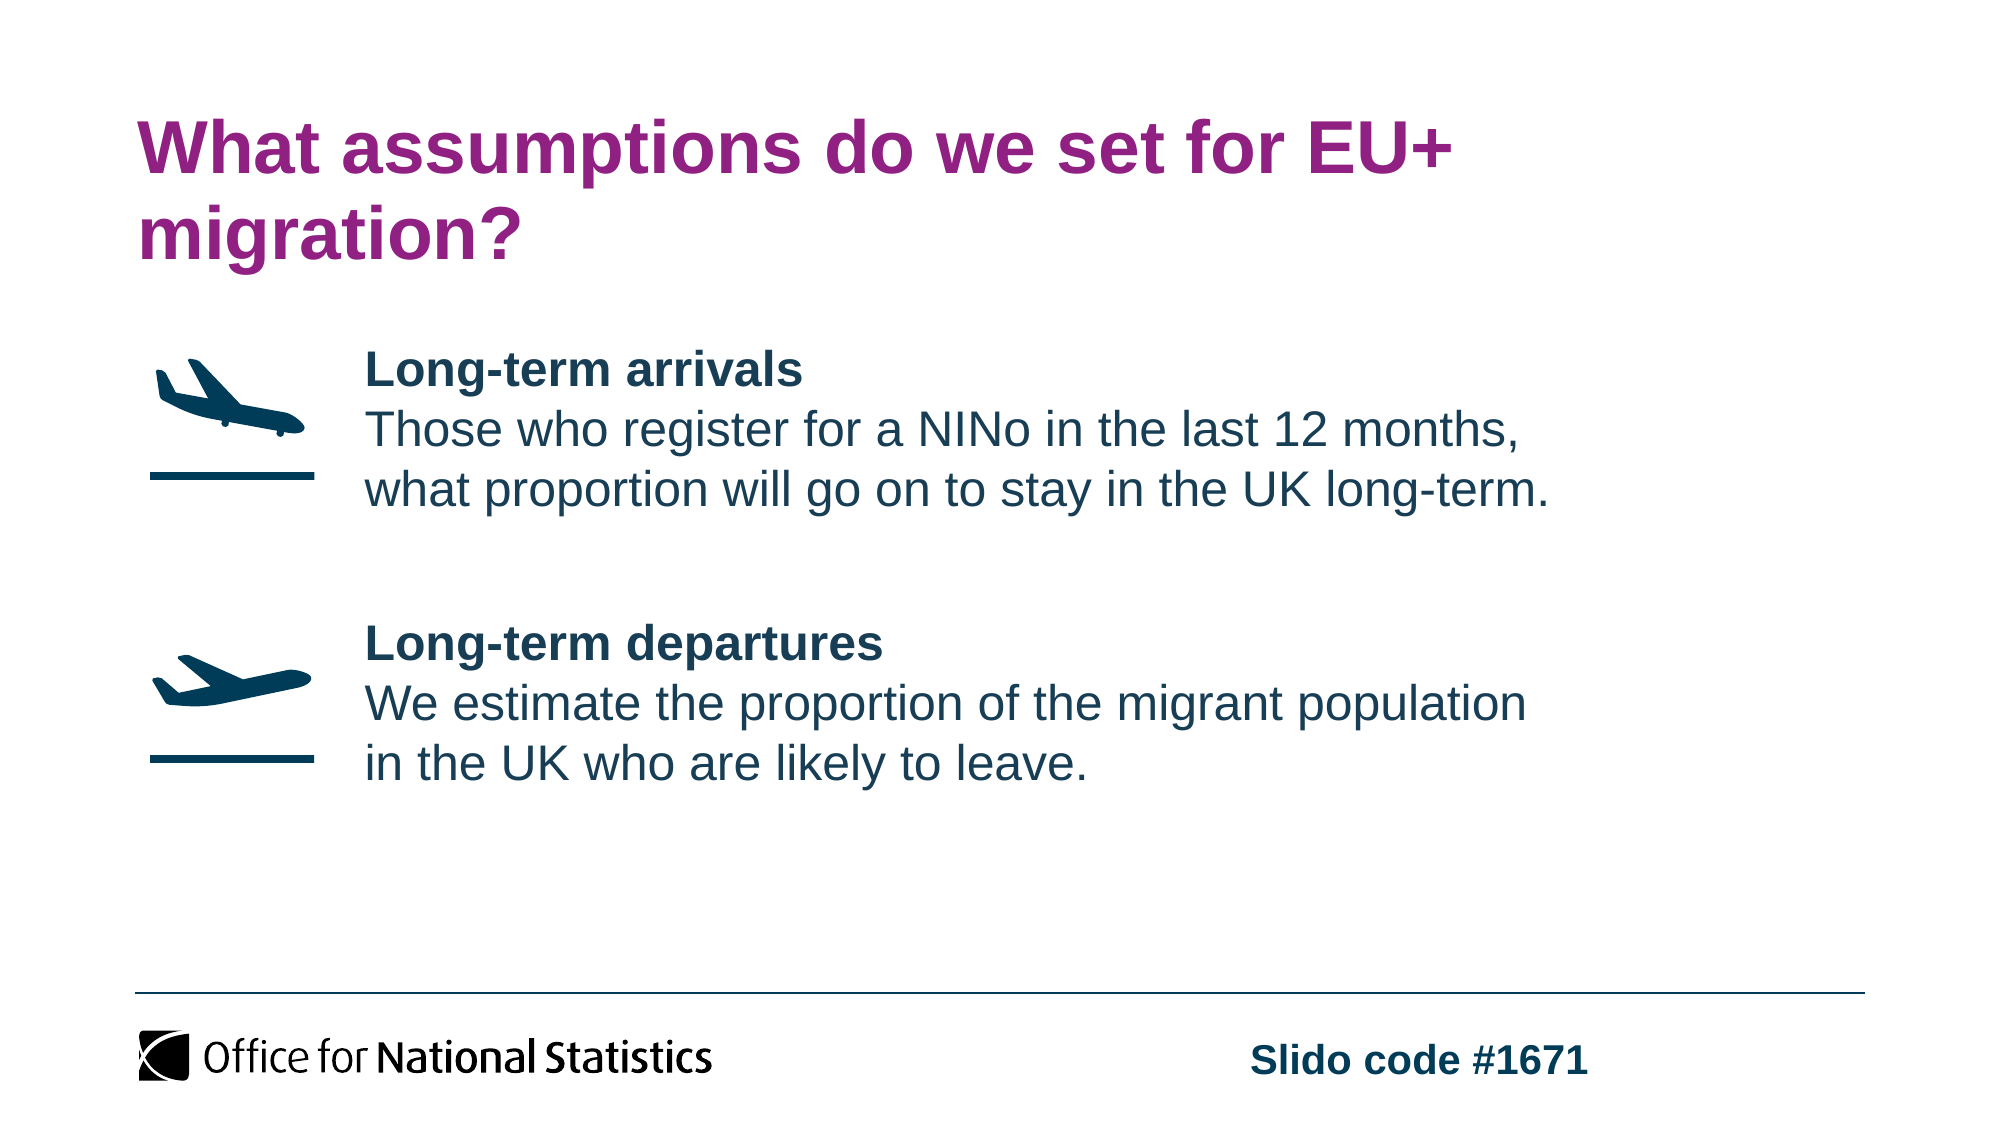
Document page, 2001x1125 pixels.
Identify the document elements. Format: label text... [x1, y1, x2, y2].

picture [137, 330, 328, 520]
text_box Long-term arrivals Those who register for a NINo in the last 12 months, what proportion will go on to stay in the UK long-term. [364, 326, 1646, 524]
text_box Slido code #1671 [1235, 1025, 1866, 1086]
title What assumptions do we set for EU+ migration? [137, 105, 1863, 279]
text_box Long-term departures We estimate the proportion of the migrant population in the UK who are likely to leave. [364, 601, 1547, 799]
picture [137, 613, 327, 803]
